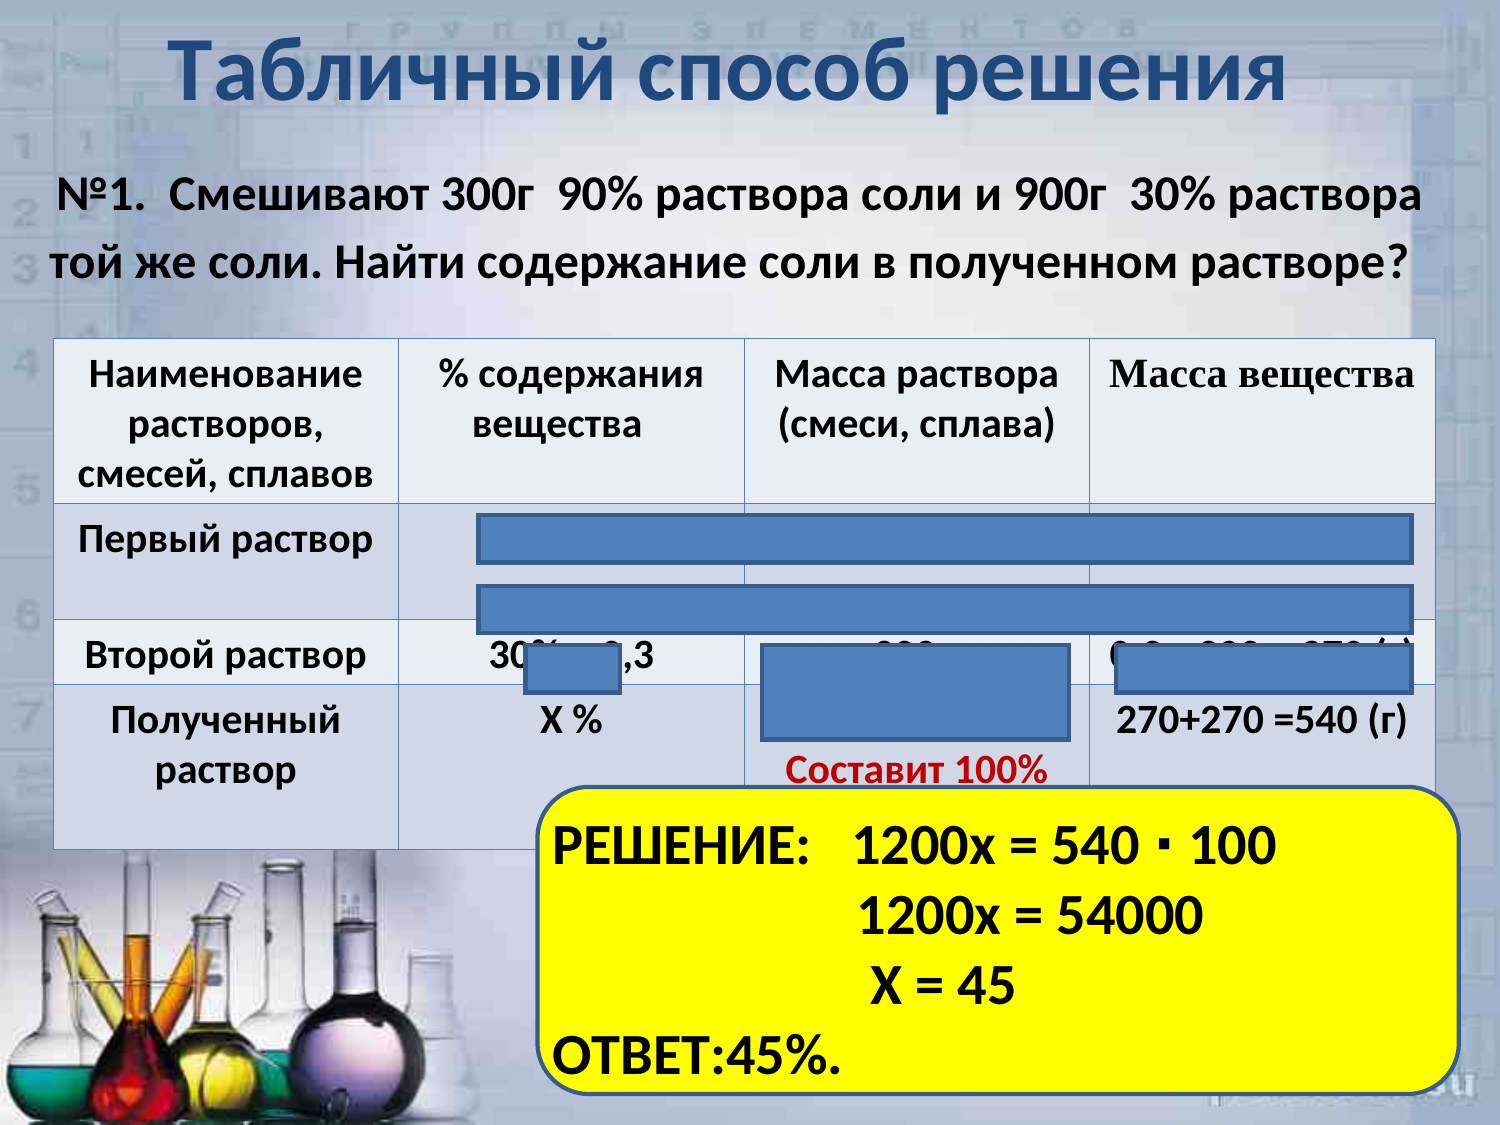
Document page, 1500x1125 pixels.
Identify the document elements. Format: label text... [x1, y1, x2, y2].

picture [1328, 190, 1336, 196]
table_cell 30% = 0,3 [399, 620, 744, 684]
picture [392, 190, 402, 206]
picture [663, 190, 673, 206]
picture [689, 200, 697, 206]
picture [239, 190, 249, 195]
picture [278, 188, 285, 205]
text_box [478, 586, 1412, 634]
picture [381, 188, 389, 195]
picture [588, 188, 599, 205]
table_cell Второй раствор [54, 620, 398, 684]
title Табличный способ решения №1. Смешивают 300г 90% раствора соли и 900г 30% раствора той же соли. Найти содержание соли в полученном растворе? [0, 0, 1459, 188]
table_header Масса вещества [1090, 339, 1435, 503]
picture [1352, 190, 1363, 206]
table_cell Х % [399, 685, 744, 849]
text_box [761, 645, 1070, 740]
picture [755, 200, 763, 206]
picture [355, 200, 363, 206]
picture [1380, 190, 1390, 206]
picture [265, 188, 272, 205]
picture [207, 188, 219, 199]
table_cell Полученный раствор [54, 685, 398, 849]
table_cell 270+270 =540 (г) [1090, 685, 1435, 794]
picture [565, 188, 575, 193]
table_cell 0,9 ∙ 300 = 270 (г) [1090, 504, 1435, 619]
picture [944, 188, 953, 201]
picture [331, 200, 339, 206]
picture [331, 190, 339, 196]
picture [1405, 200, 1413, 206]
table_cell 900 г [745, 634, 1089, 684]
table_cell 300 г [745, 563, 1089, 586]
text_box РЕШЕНИЕ: 1200х = 540 ∙ 100 1200х = 54000 Х = 45 ОТВЕТ:45%. [537, 798, 1424, 1125]
table_cell 90% = 0,9 [399, 504, 744, 619]
table_cell 300 г [745, 504, 1089, 515]
picture [890, 190, 901, 206]
picture [1070, 188, 1081, 205]
table_header Наименование растворов, смесей, сплавов [54, 339, 398, 503]
picture [755, 190, 763, 196]
picture [1262, 200, 1270, 206]
picture [833, 200, 841, 206]
picture [1045, 188, 1056, 205]
picture [72, 188, 81, 199]
picture [303, 188, 312, 201]
table_cell Первый раствор [54, 504, 398, 619]
picture [983, 188, 992, 201]
table_header % содержания вещества [399, 339, 744, 503]
table_cell 300+900=1200 (г) Составит 100% [745, 685, 1089, 786]
table_header Масса раствора (смеси, сплава) [745, 339, 1089, 503]
text_box [525, 645, 621, 693]
picture [807, 190, 817, 206]
picture [1328, 200, 1336, 206]
picture [1161, 188, 1172, 205]
table_cell 0,3 ∙ 900 = 270 (г) [1090, 620, 1435, 684]
picture [0, 0, 1500, 1125]
picture [779, 190, 790, 206]
text_box [478, 515, 1412, 563]
text_box [556, 786, 1459, 1092]
text_box [1116, 645, 1412, 693]
picture [1236, 190, 1246, 206]
picture [498, 188, 509, 205]
picture [1022, 188, 1032, 193]
picture [472, 188, 483, 205]
